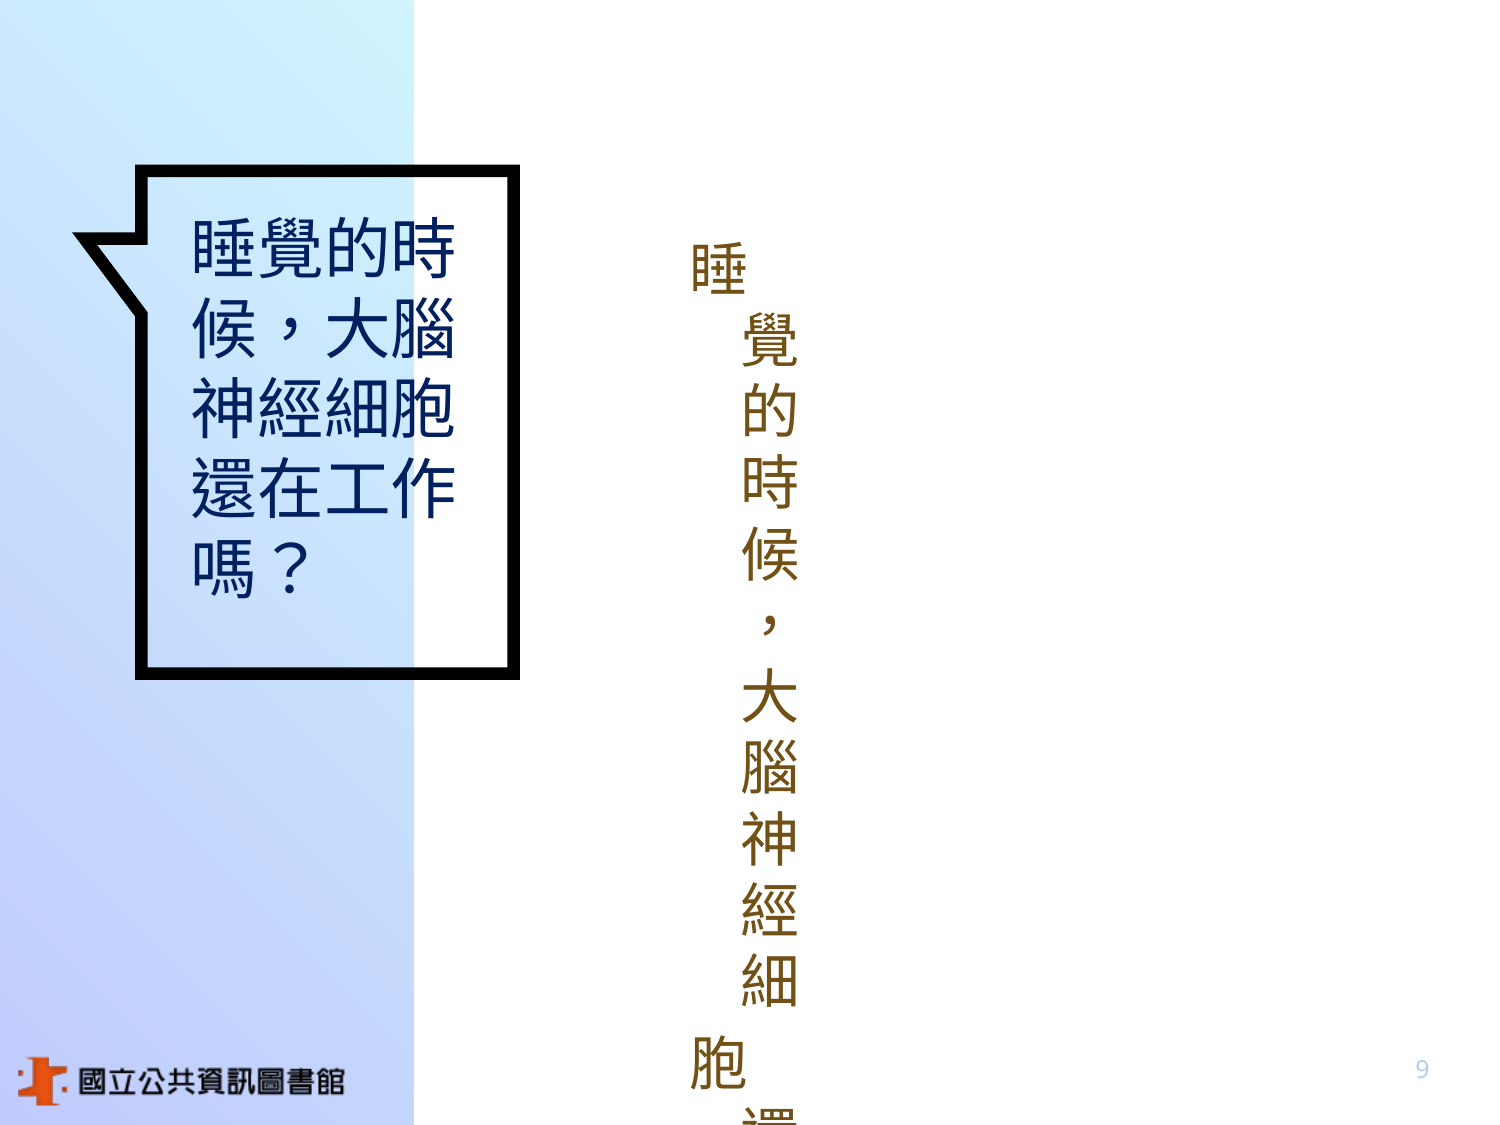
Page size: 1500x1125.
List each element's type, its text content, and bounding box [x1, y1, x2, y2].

text_box 睡覺的時 候，大腦 神經細胞 還在工作 嗎？ [176, 199, 562, 614]
list 睡覺的時候，大腦神經細 胞還是持續工作的，他們 會進行檢查及修補。而且 還會把長長的線伸出去， 彼此連結，組成新的聯絡 網。當聯絡網越發達，越 容易記得事情，思考、感 覺越敏銳。 [562, 199, 1390, 977]
text_box 9 [1400, 1038, 1491, 1125]
picture [9, 1051, 353, 1111]
